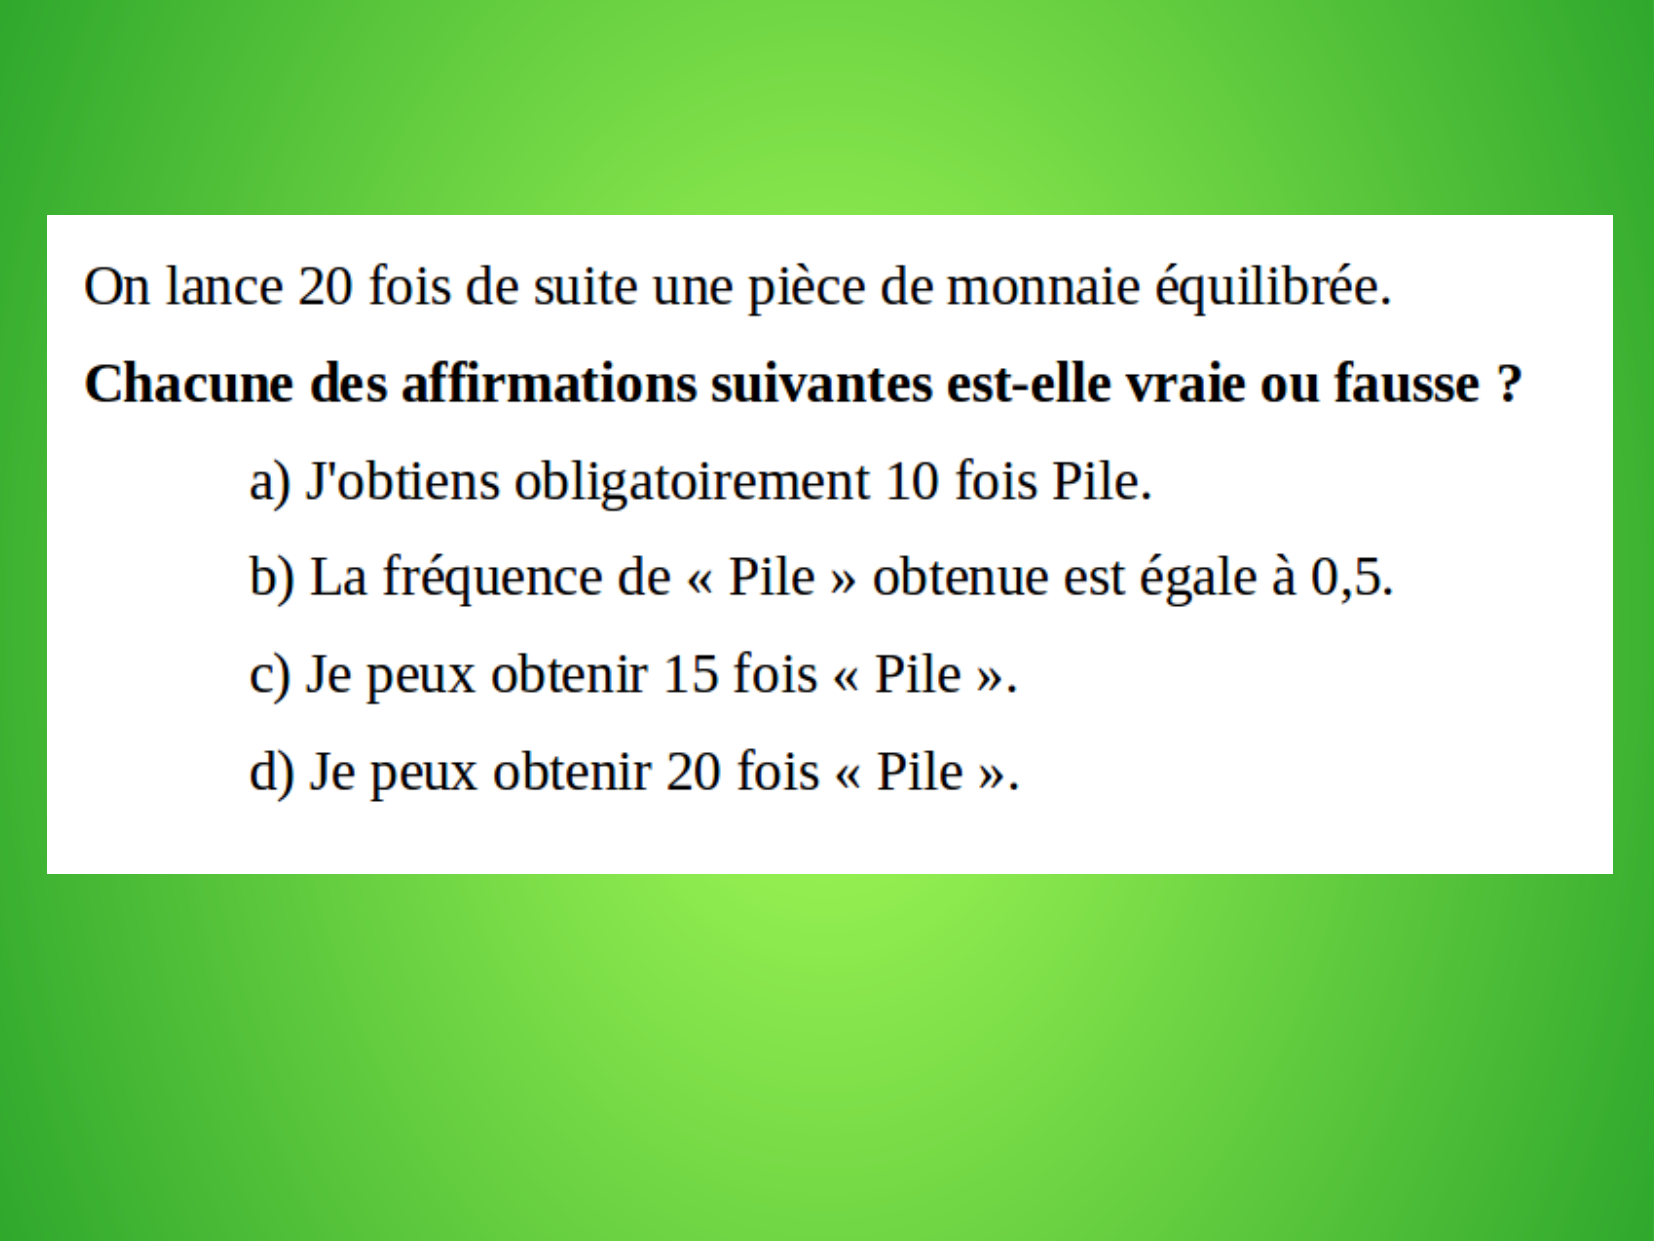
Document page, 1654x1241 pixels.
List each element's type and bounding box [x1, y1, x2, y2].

picture [47, 215, 1613, 875]
